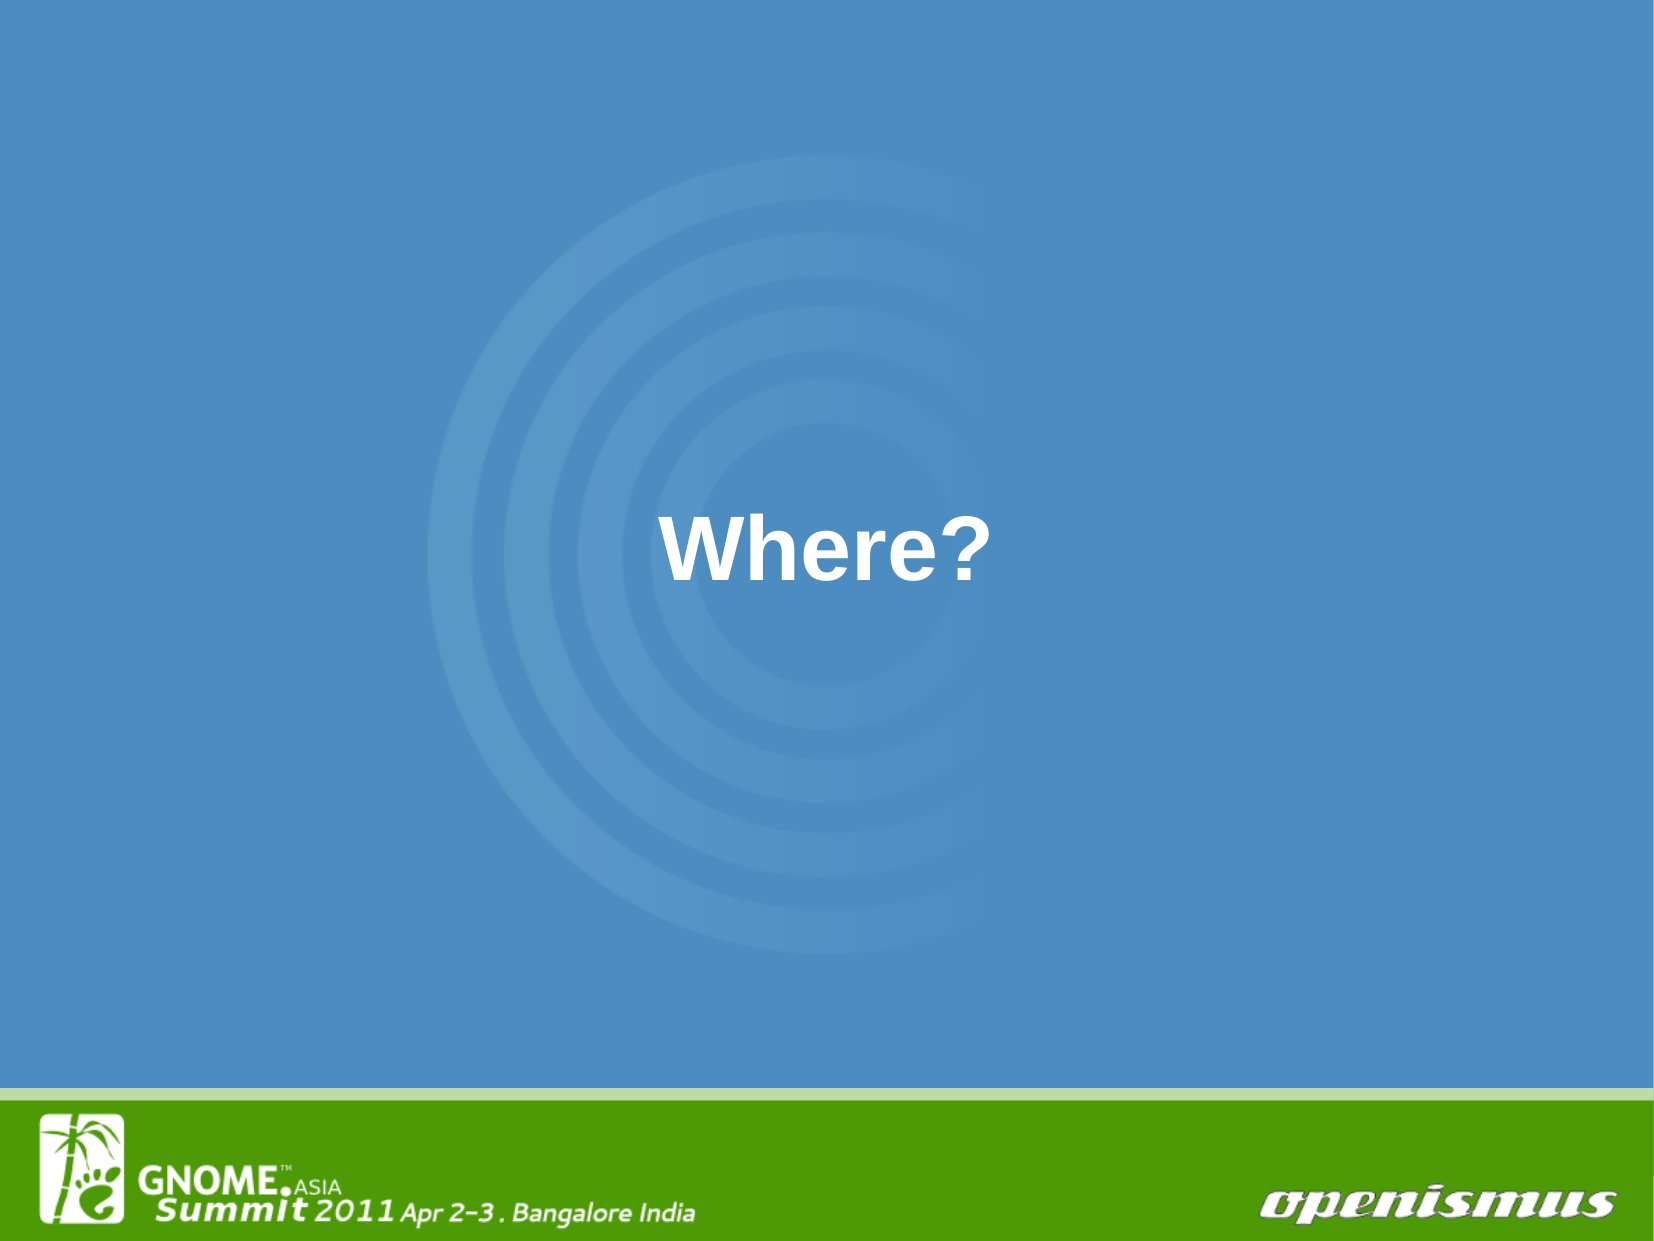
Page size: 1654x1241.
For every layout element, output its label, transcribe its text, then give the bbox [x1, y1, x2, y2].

title Where? [82, 445, 1571, 653]
picture [0, 0, 1654, 1241]
